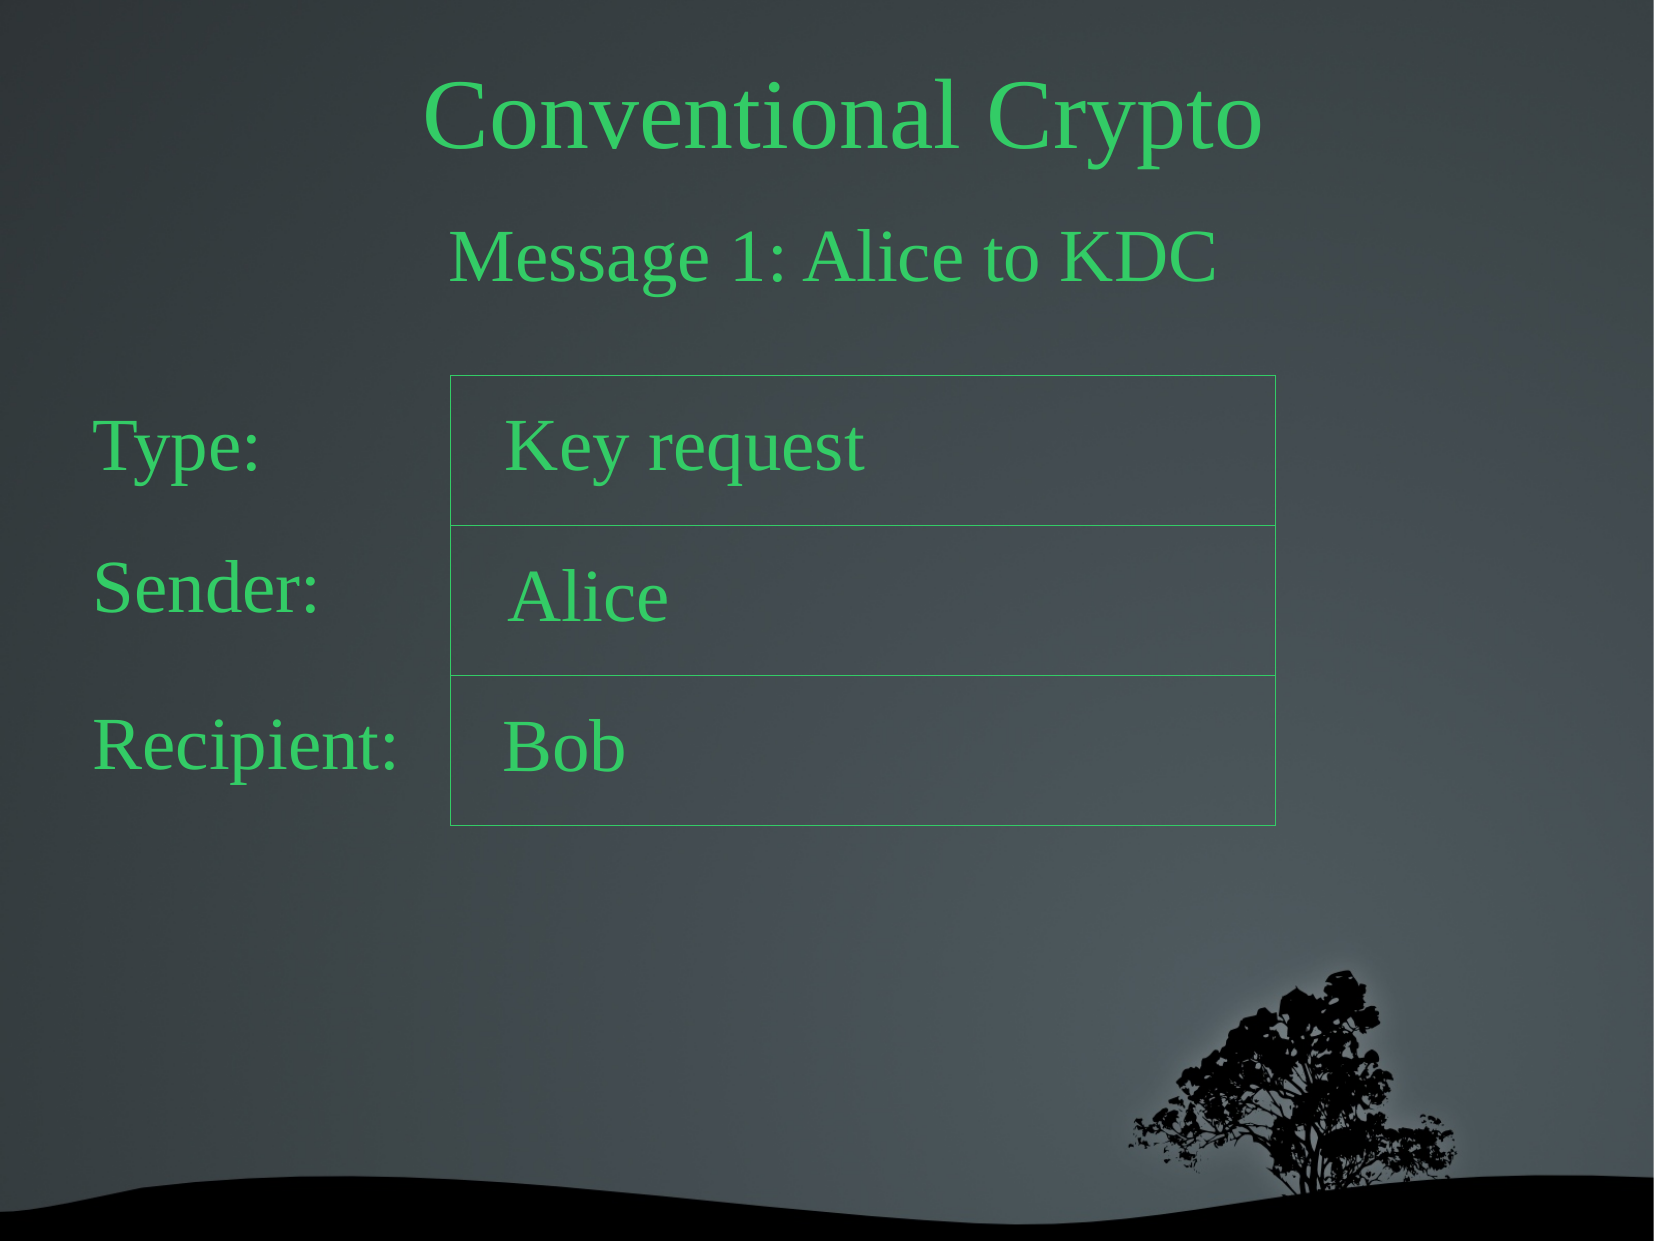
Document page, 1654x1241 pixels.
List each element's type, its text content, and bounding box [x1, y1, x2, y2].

picture [0, 0, 1654, 1241]
text_box Key request [490, 396, 875, 502]
text_box Alice [492, 546, 685, 653]
text_box Conventional Crypto [408, 51, 1276, 188]
text_box Sender: [78, 538, 337, 645]
text_box Bob [487, 697, 643, 804]
text_box Recipient: [78, 695, 414, 801]
text_box Message 1: Alice to KDC [433, 207, 1237, 313]
text_box Type: [78, 396, 276, 502]
